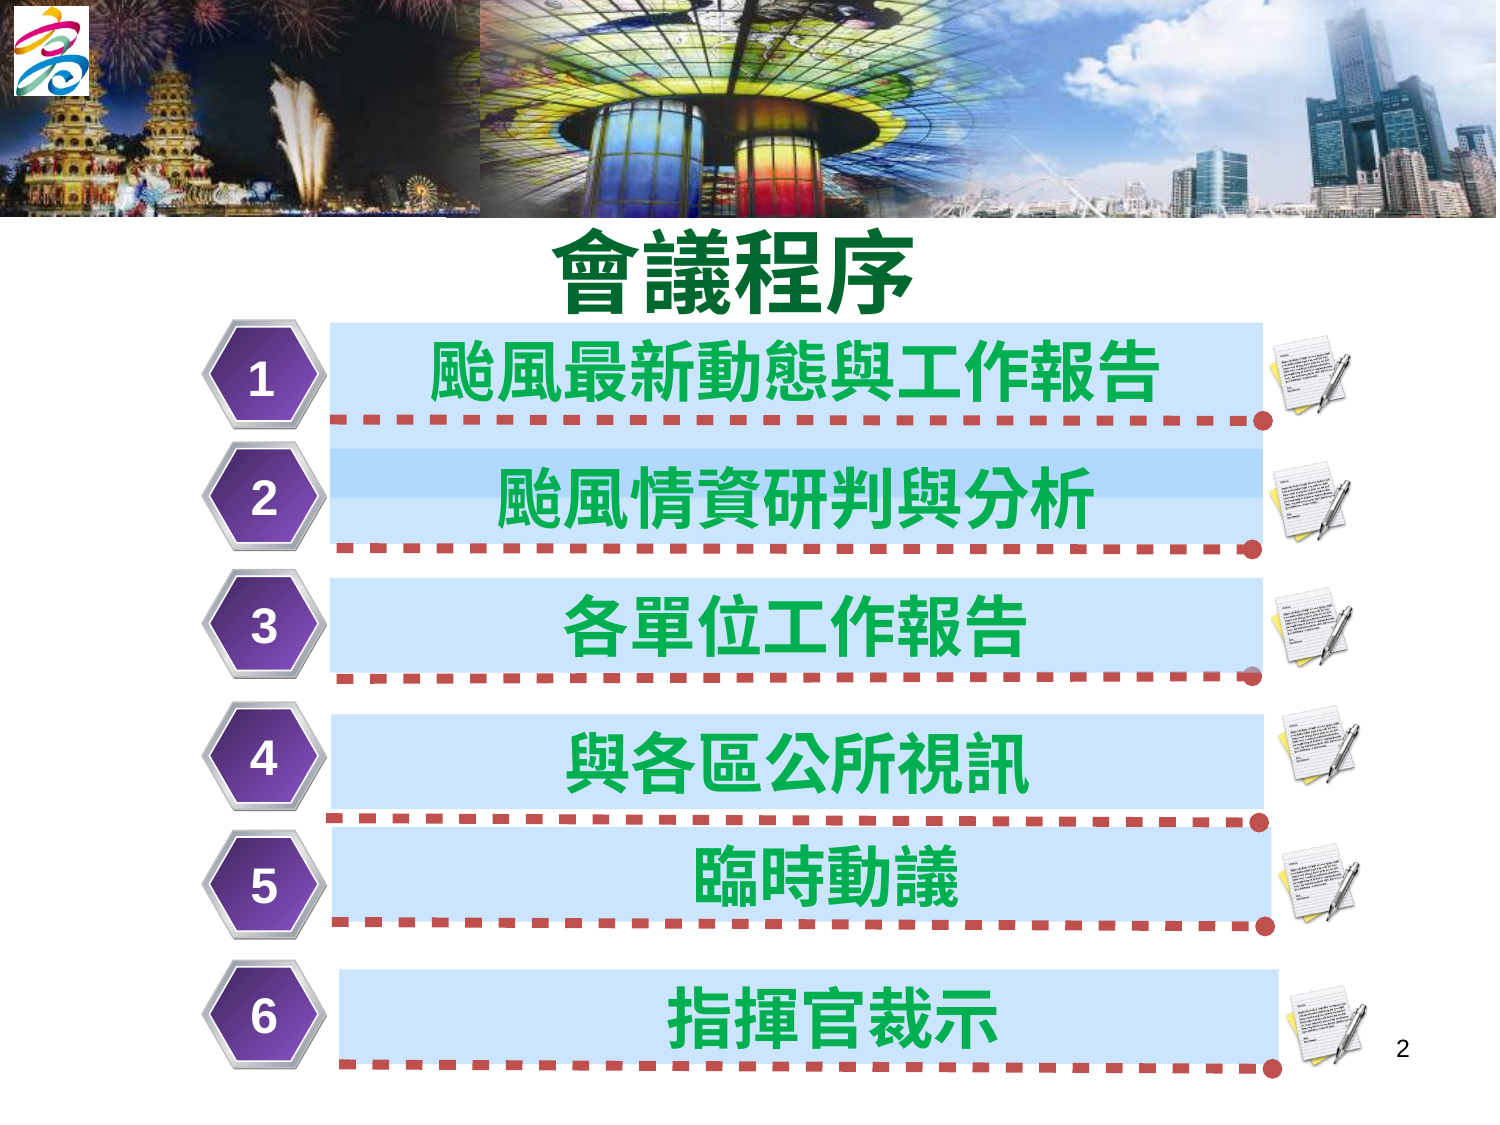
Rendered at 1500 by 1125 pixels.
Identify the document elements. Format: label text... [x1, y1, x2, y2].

slide_number <編號> [1278, 1017, 1425, 1078]
text_box 颱風最新動態與工作報告 [329, 322, 1263, 449]
picture [1268, 460, 1352, 544]
text_box 各單位工作報告 [329, 577, 1263, 673]
text_box 1 [232, 339, 290, 415]
text_box 與各區公所視訊 [331, 714, 1265, 810]
text_box [202, 960, 327, 1070]
text_box 會議程序 [479, 218, 987, 322]
picture [1277, 704, 1361, 787]
text_box [202, 702, 327, 812]
text_box 臨時動議 [331, 826, 1272, 922]
text_box [202, 569, 327, 679]
text_box [202, 442, 327, 552]
text_box 2 [235, 458, 294, 534]
picture [1285, 984, 1368, 1068]
text_box [202, 320, 327, 430]
picture [1270, 586, 1354, 669]
picture [1268, 334, 1352, 417]
text_box 3 [235, 585, 294, 661]
slide_number <編號> [1074, 1065, 1267, 1078]
text_box 指揮官裁示 [339, 969, 1279, 1065]
text_box [202, 830, 327, 940]
picture [1277, 842, 1361, 926]
text_box 4 [234, 717, 293, 793]
text_box 5 [235, 846, 294, 922]
picture [0, 0, 1496, 218]
text_box 6 [235, 976, 294, 1052]
text_box 颱風情資研判與分析 [329, 449, 1263, 544]
